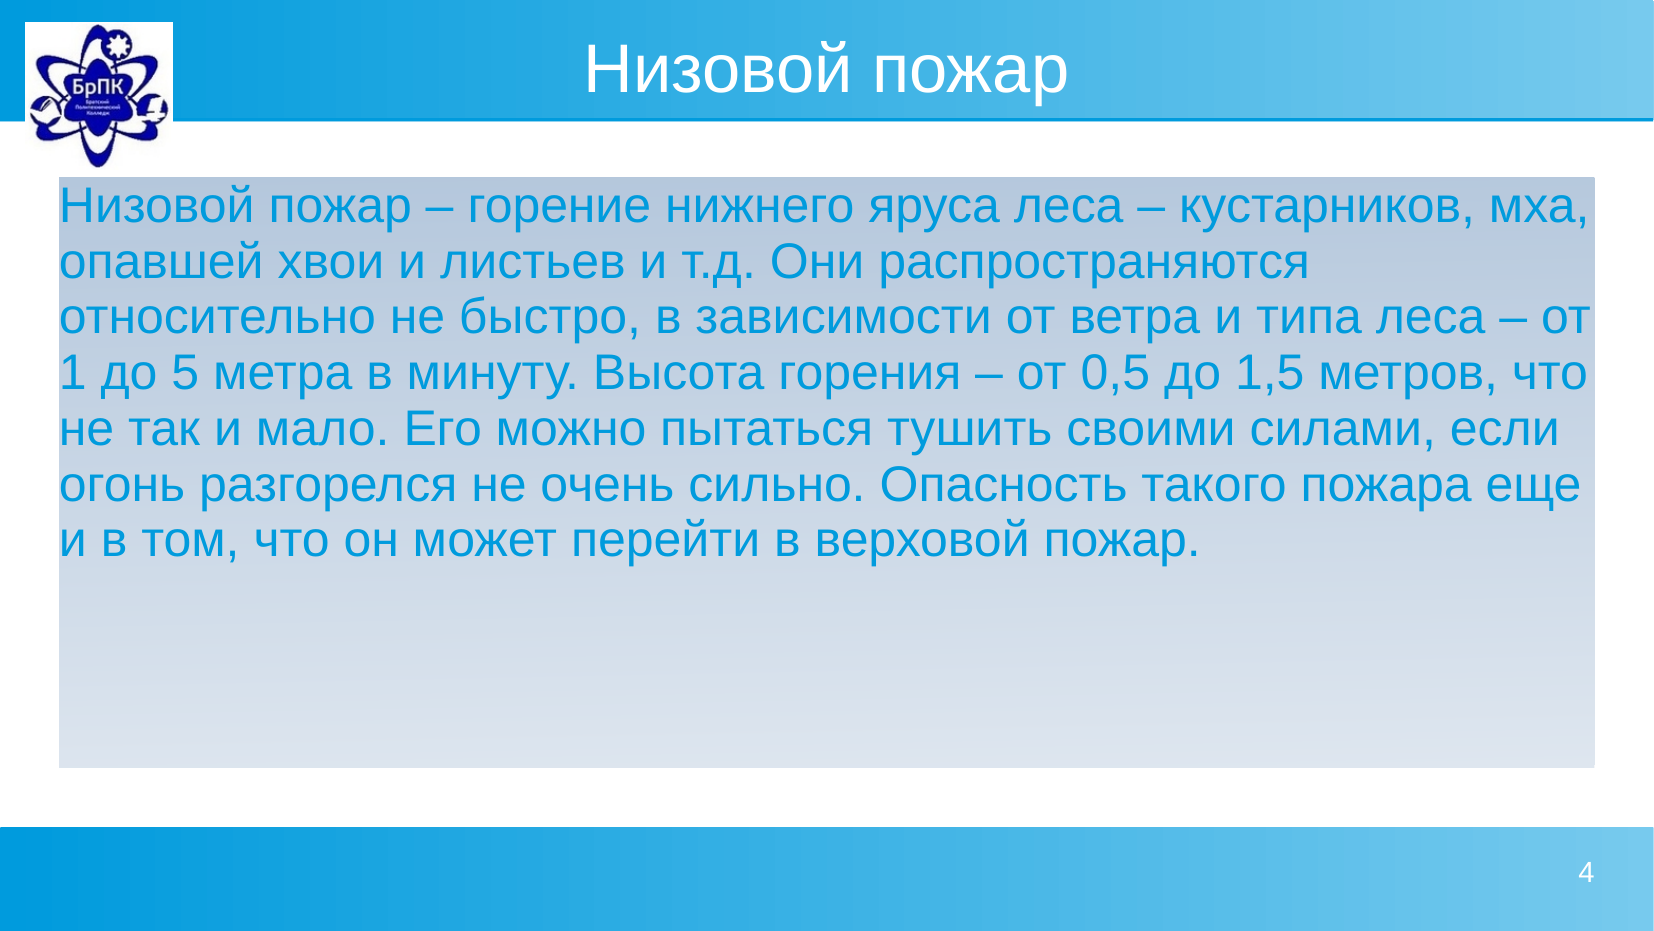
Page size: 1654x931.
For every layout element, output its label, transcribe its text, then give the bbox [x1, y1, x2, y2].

title Низовой пожар [173, 29, 1595, 108]
picture [25, 23, 173, 170]
list Низовой пожар – горение нижнего яруса леса – кустарников, мха, опавшей хвои и листьев и т.д. Они распространяются относительно не быстро, в зависимости от ветра и типа леса – от 1 до 5 метра в минуту. Высота горения – от 0,5 до 1,5 метров, что не так и мало. Его можно пытаться тушить своими силами, если огонь разгорелся не очень сильно. Опасность такого пожара еще и в том, что он может перейти в верховой пожар. [59, 177, 1595, 768]
